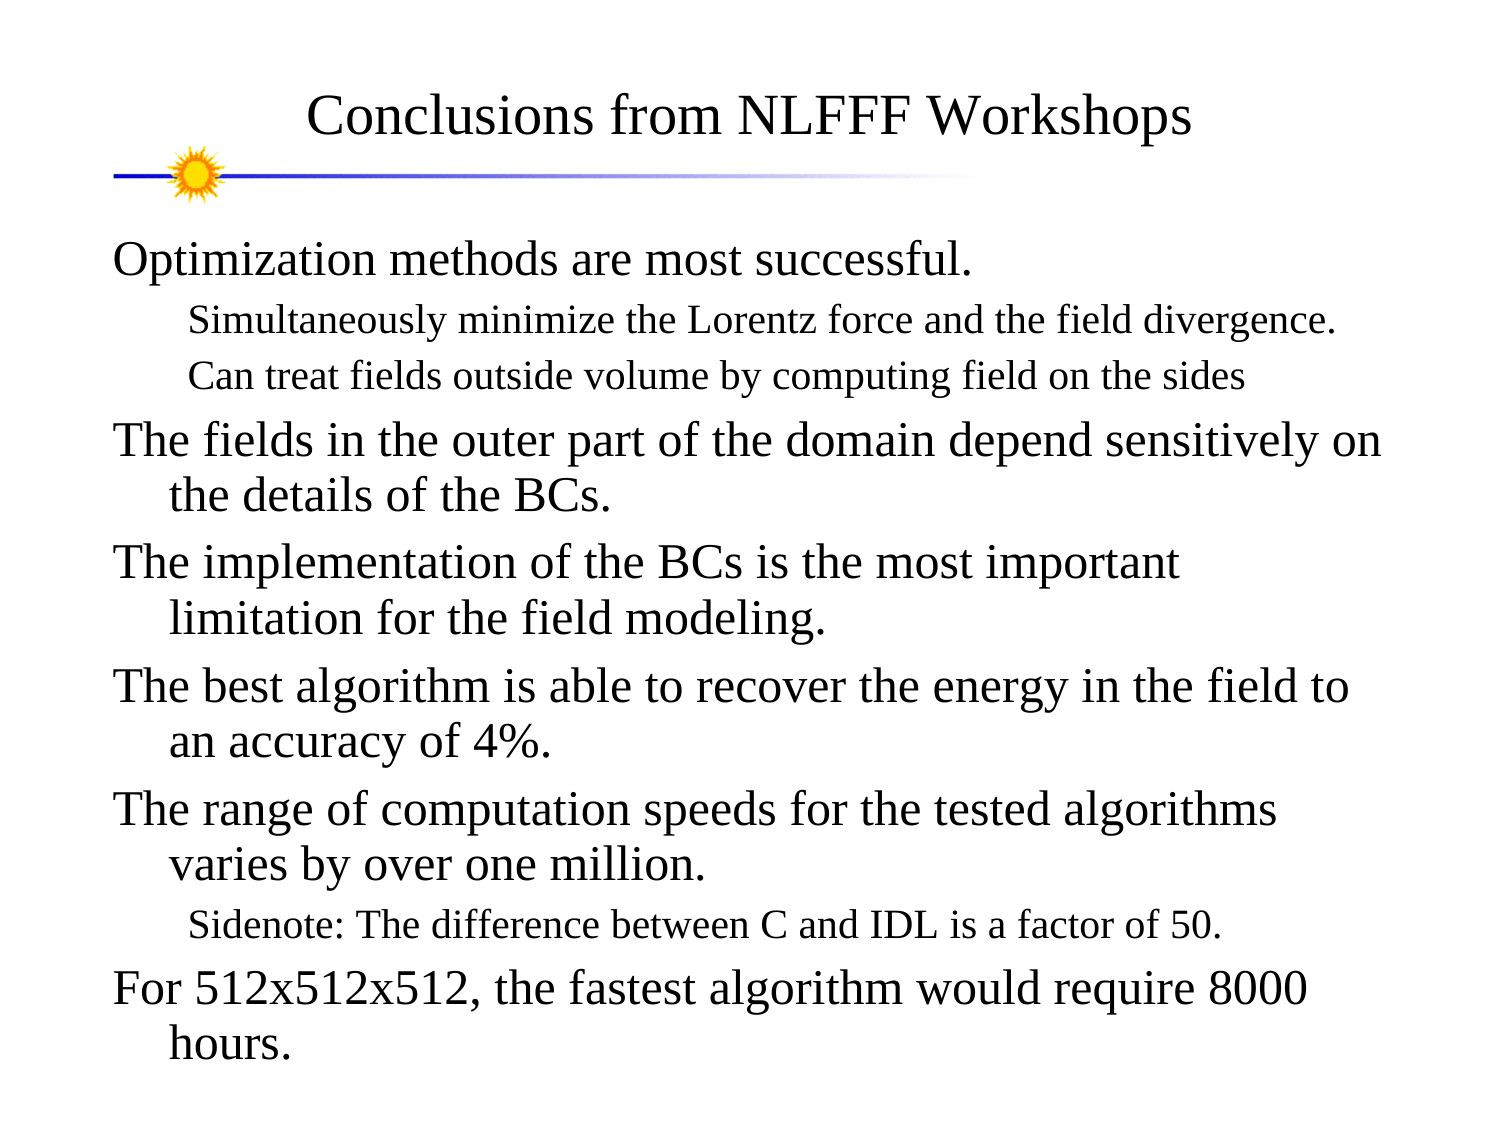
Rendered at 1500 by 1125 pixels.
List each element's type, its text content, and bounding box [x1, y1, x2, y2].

picture [112, 172, 991, 209]
list Optimization methods are most successful. Simultaneously minimize the Lorentz force and the field divergence. Can treat fields outside volume by computing field on the sides The fields in the outer part of the domain depend sensitively on the details of the BCs. The implementation of the BCs is the most important limitation for the field modeling. The best algorithm is able to recover the energy in the field to an accuracy of 4%. The range of computation speeds for the tested algorithms varies by over one million. Sidenote: The difference between C and IDL is a factor of 50. For 512x512x512, the fastest algorithm would require 8000 hours. [112, 230, 1388, 1071]
title Conclusions from NLFFF Workshops [112, 58, 1388, 172]
